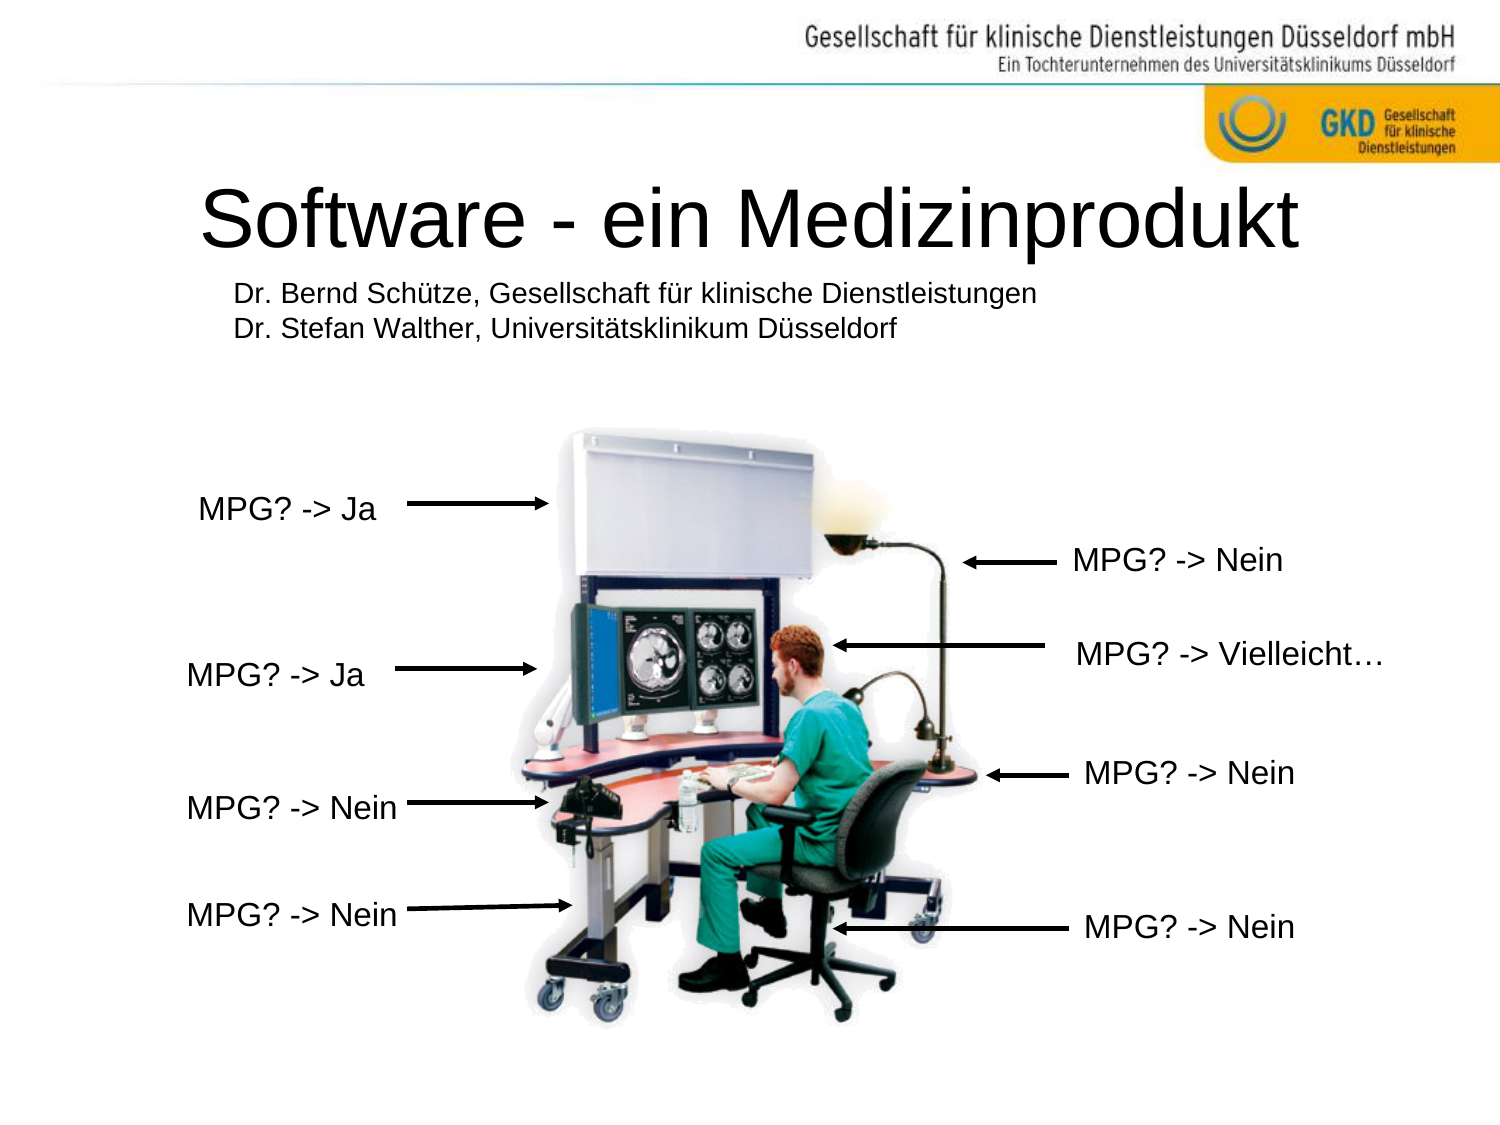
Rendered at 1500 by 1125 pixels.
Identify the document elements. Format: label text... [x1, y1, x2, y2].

text_box MPG? -> Ja [171, 645, 380, 701]
text_box MPG? -> Nein [171, 778, 414, 835]
picture [0, 7, 1500, 90]
text_box MPG? -> Nein [1069, 743, 1311, 799]
title Software - ein Medizinprodukt [0, 90, 1500, 339]
text_box MPG? -> Nein [171, 885, 414, 941]
text_box Dr. Bernd Schütze, Gesellschaft für klinische Dienstleistungen Dr. Stefan Walther, Universitätsklinikum Düsseldorf [218, 267, 1306, 374]
text_box MPG? -> Nein [1069, 897, 1311, 953]
text_box MPG? -> Nein [1057, 530, 1300, 587]
text_box MPG? -> Vielleicht… [1060, 624, 1401, 680]
picture [488, 408, 999, 1039]
text_box MPG? -> Ja [183, 479, 392, 536]
